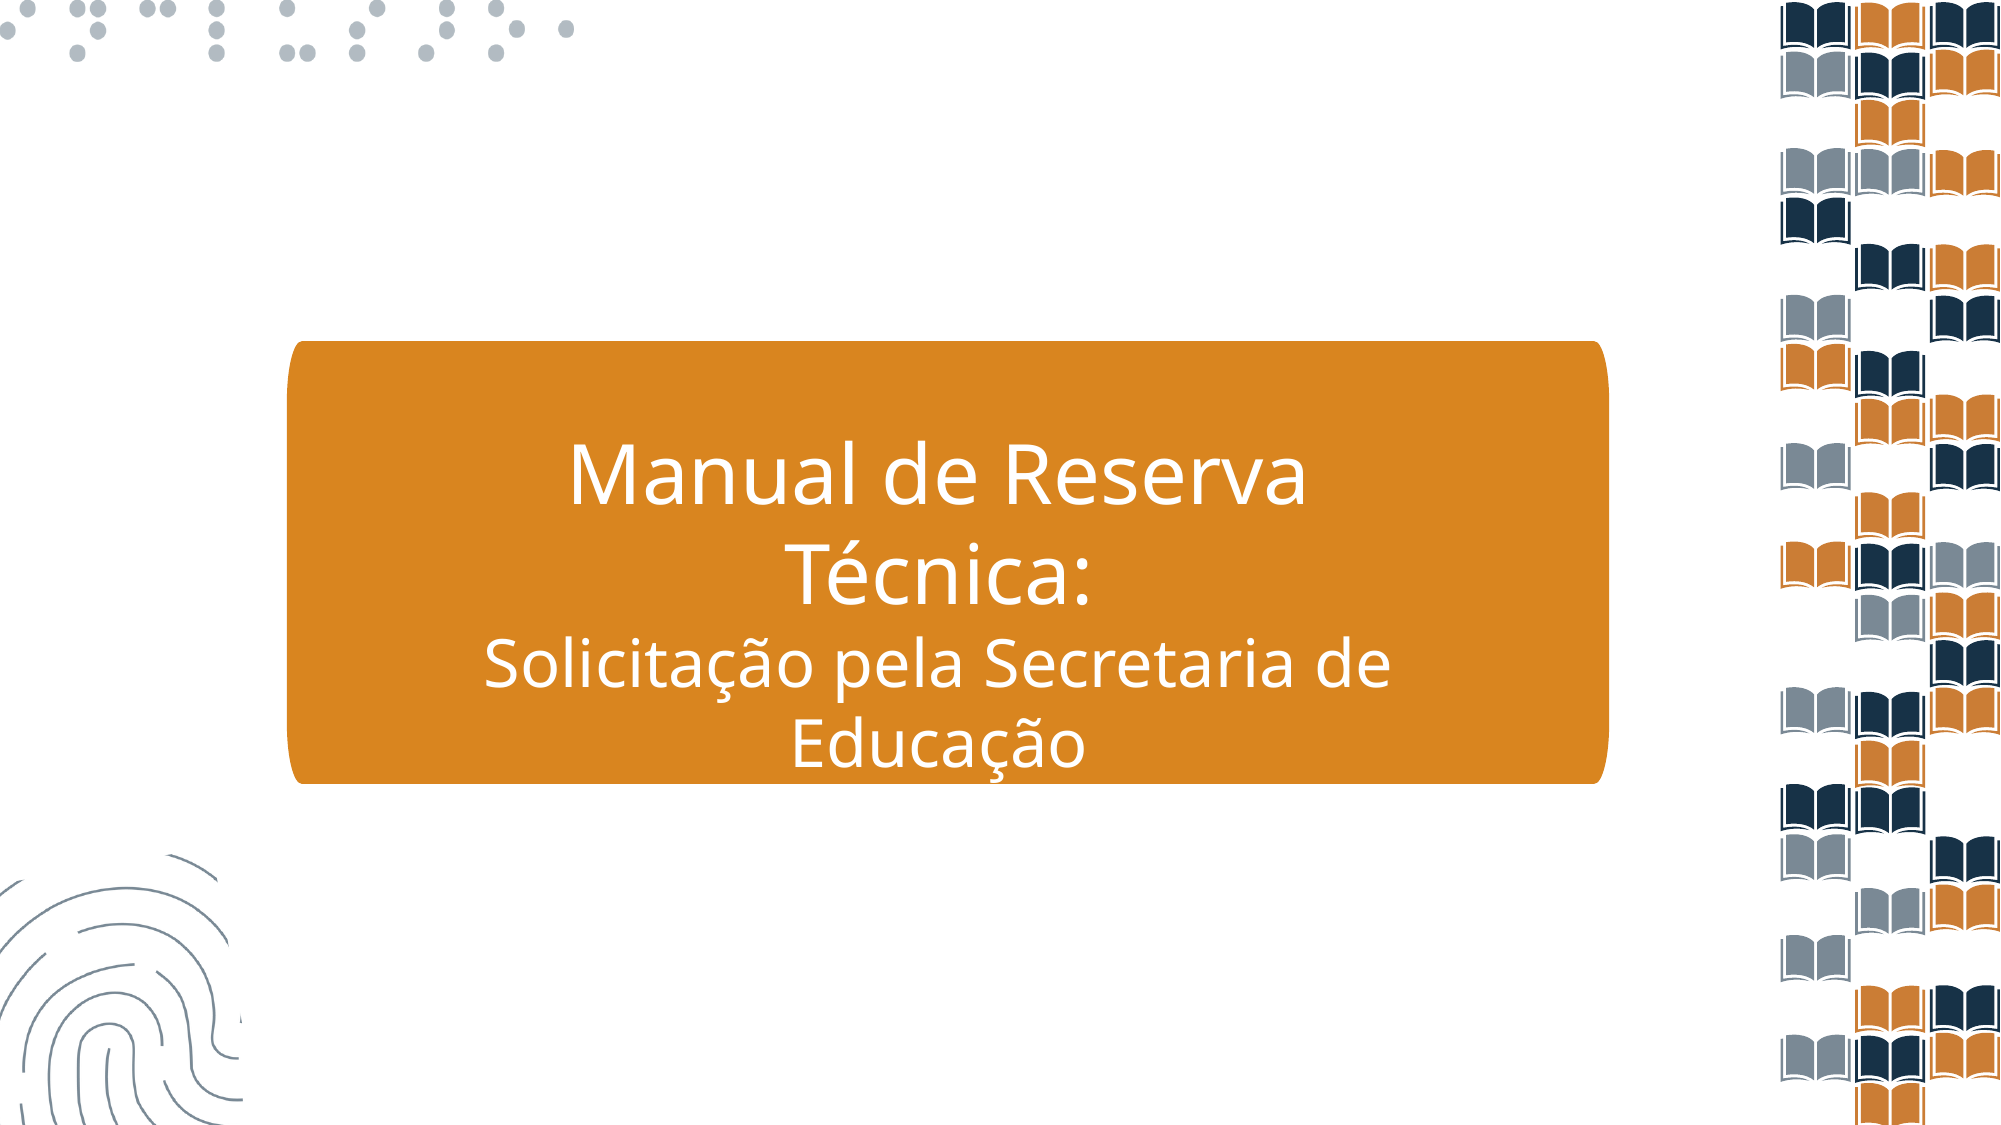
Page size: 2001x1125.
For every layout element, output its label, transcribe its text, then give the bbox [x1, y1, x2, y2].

text_box [1855, 689, 1926, 835]
text_box [1780, 684, 1851, 735]
text_box [1855, 885, 1926, 936]
text_box [1929, 0, 2000, 97]
text_box [1780, 781, 1851, 882]
text_box [1780, 440, 1851, 491]
text_box [1929, 293, 2000, 343]
text_box [1929, 242, 2000, 292]
text_box [1780, 0, 1851, 99]
text_box [1780, 932, 1851, 983]
text_box [1929, 147, 2000, 198]
text_box [1780, 145, 1851, 245]
text_box [1780, 292, 1851, 392]
text_box [1780, 1032, 1851, 1082]
text_box [1929, 834, 2000, 932]
text_box [0, 0, 574, 62]
text_box [1855, 0, 1926, 197]
text_box [1929, 539, 2000, 735]
text_box [0, 847, 260, 1125]
text_box [1780, 539, 1851, 589]
text_box [1929, 392, 2000, 492]
text_box [286, 271, 1610, 784]
text_box [1929, 983, 2000, 1081]
text_box [1855, 241, 1926, 292]
text_box [1855, 592, 1926, 643]
text_box [1855, 490, 1926, 540]
text_box [1855, 541, 1926, 591]
text_box [1855, 348, 1926, 447]
text_box Manual de Reserva Técnica: Solicitação pela Secretaria de Educação PDDE Interativo/SIMEC [410, 413, 1468, 712]
text_box [1855, 983, 1926, 1125]
